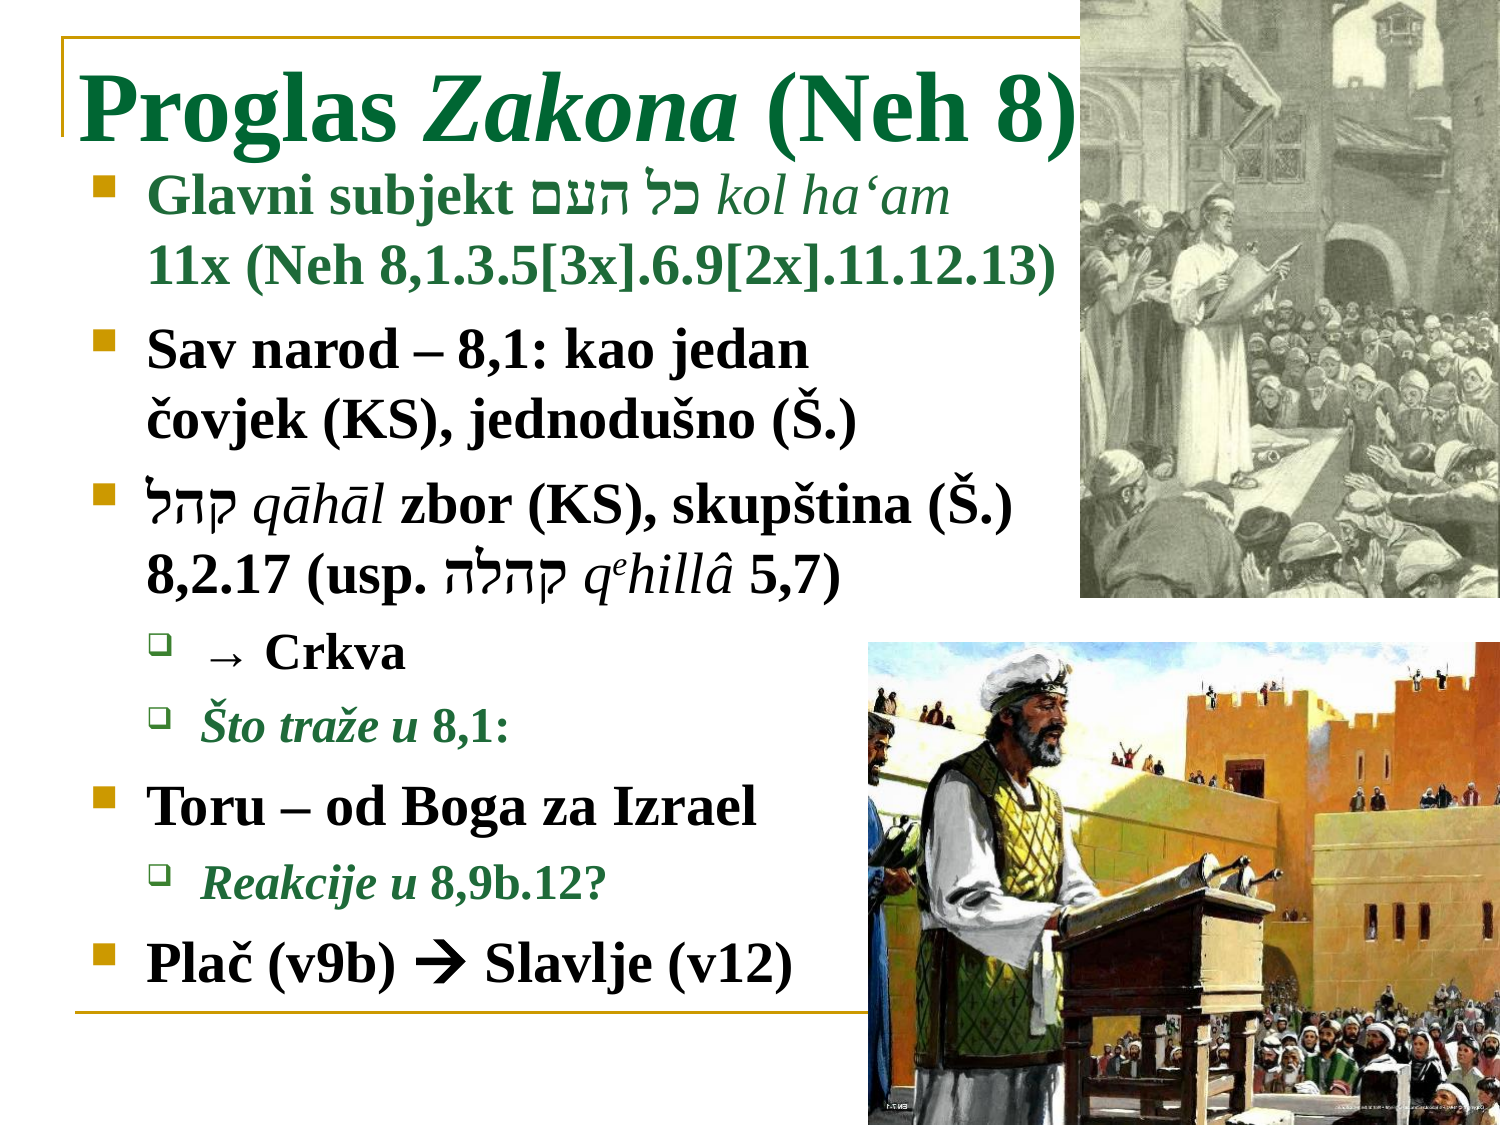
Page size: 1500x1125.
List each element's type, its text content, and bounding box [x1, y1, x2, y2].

title Proglas Zakona (Neh 8) [63, 33, 1080, 221]
list Glavni subjekt כל העם kol ha‘am 11x (Neh 8,1.3.5[3x].6.9[2x].11.12.13) Sav narod – 8,1: kao jedan čovjek (KS), jednodušno (Š.) קהל qāhāl zbor (KS), skupština (Š.) 8,2.17 (usp. קהלה qehillâ 5,7) → Crkva Što traže u 8,1: Toru – od Boga za Izrael Reakcije u 8,9b.12? Plač (v9b)  Slavlje (v12) [75, 148, 1426, 1006]
picture [868, 642, 1500, 1125]
picture [1080, 0, 1500, 598]
